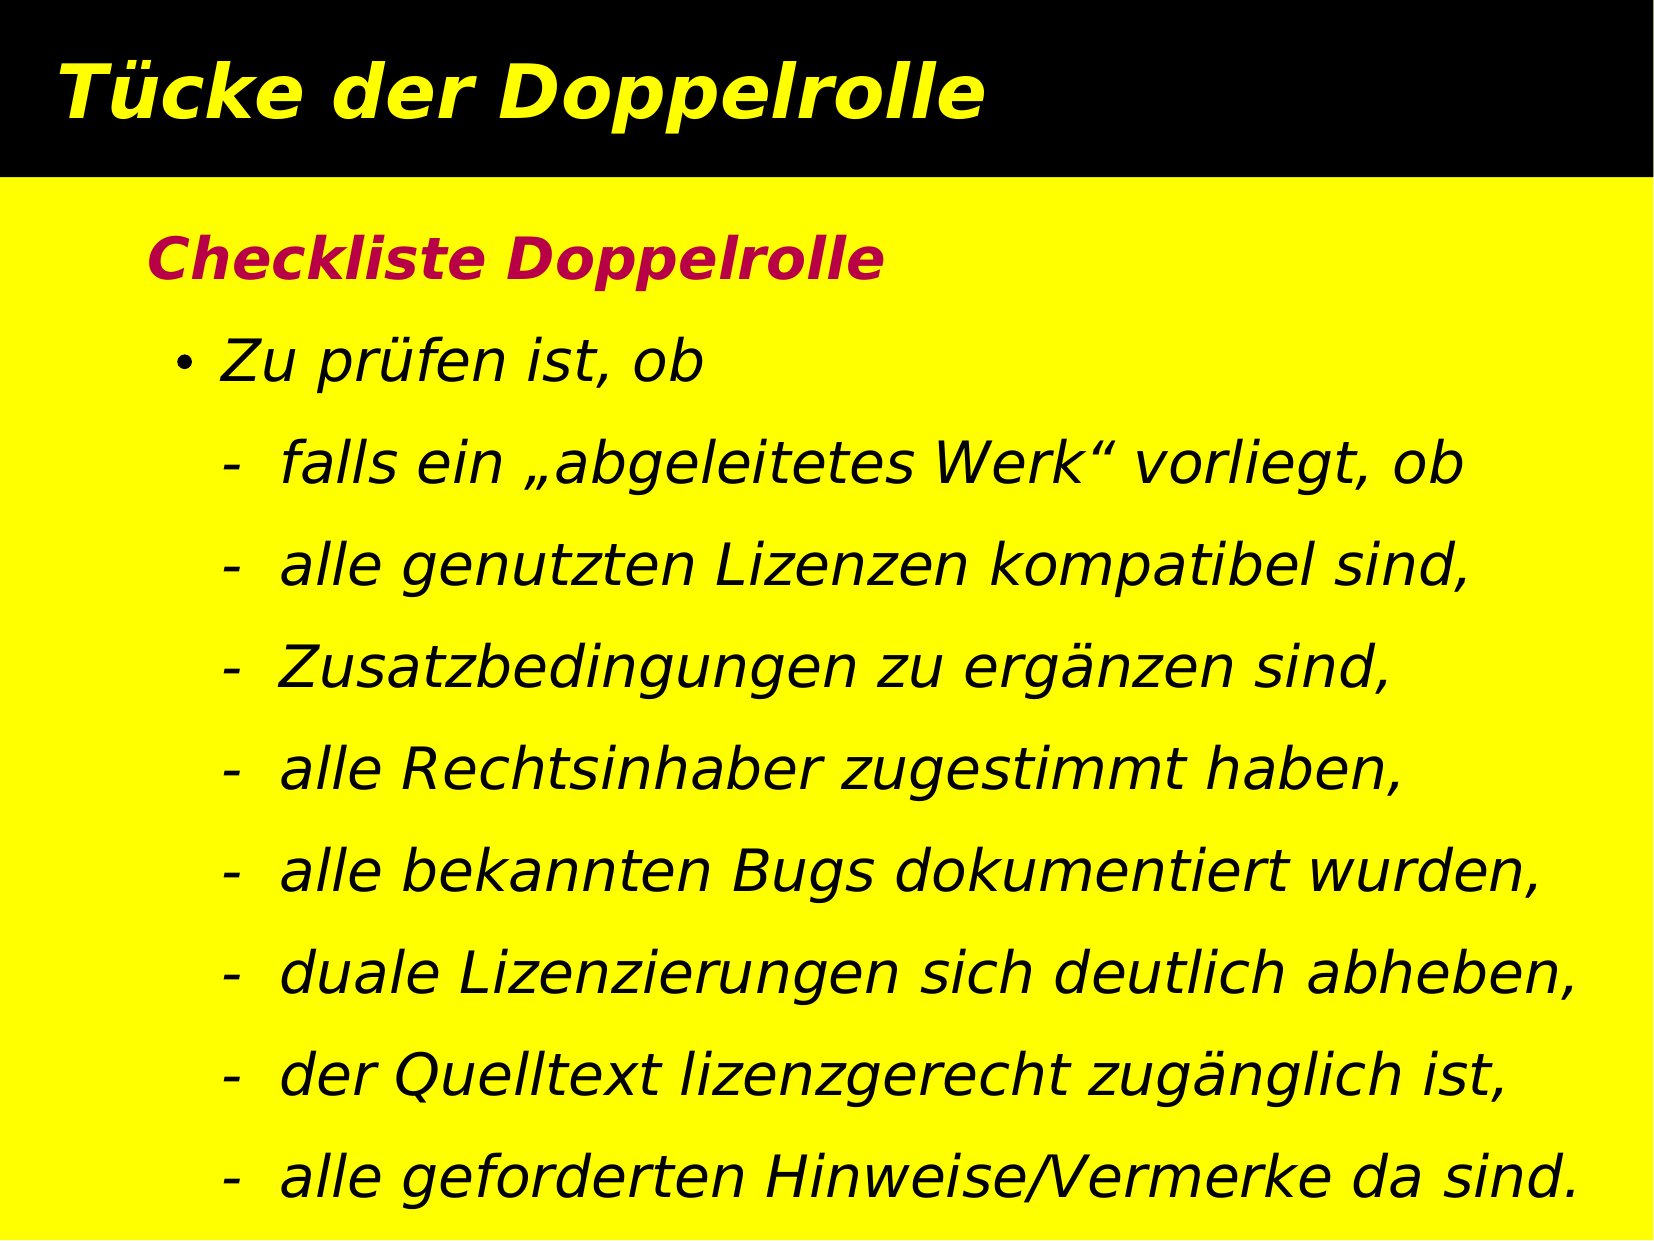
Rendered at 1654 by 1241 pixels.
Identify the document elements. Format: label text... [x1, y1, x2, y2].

text_box Tücke der Doppelrolle [41, 41, 986, 144]
text_box Checkliste Doppelrolle Zu prüfen ist, ob - falls ein „abgeleitetes Werk“ vorliegt, ob - alle genutzten Lizenzen kompatibel sind, - Zusatzbedingungen zu ergänzen sind, - alle Rechtsinhaber zugestimmt haben, - alle bekannten Bugs dokumentiert wurden, - duale Lizenzierungen sich deutlich abheben, - der Quelltext lizenzgerecht zugänglich ist, - alle geforderten Hinweise/Vermerke da sind. [133, 218, 1601, 1220]
text_box [0, 0, 1654, 1241]
